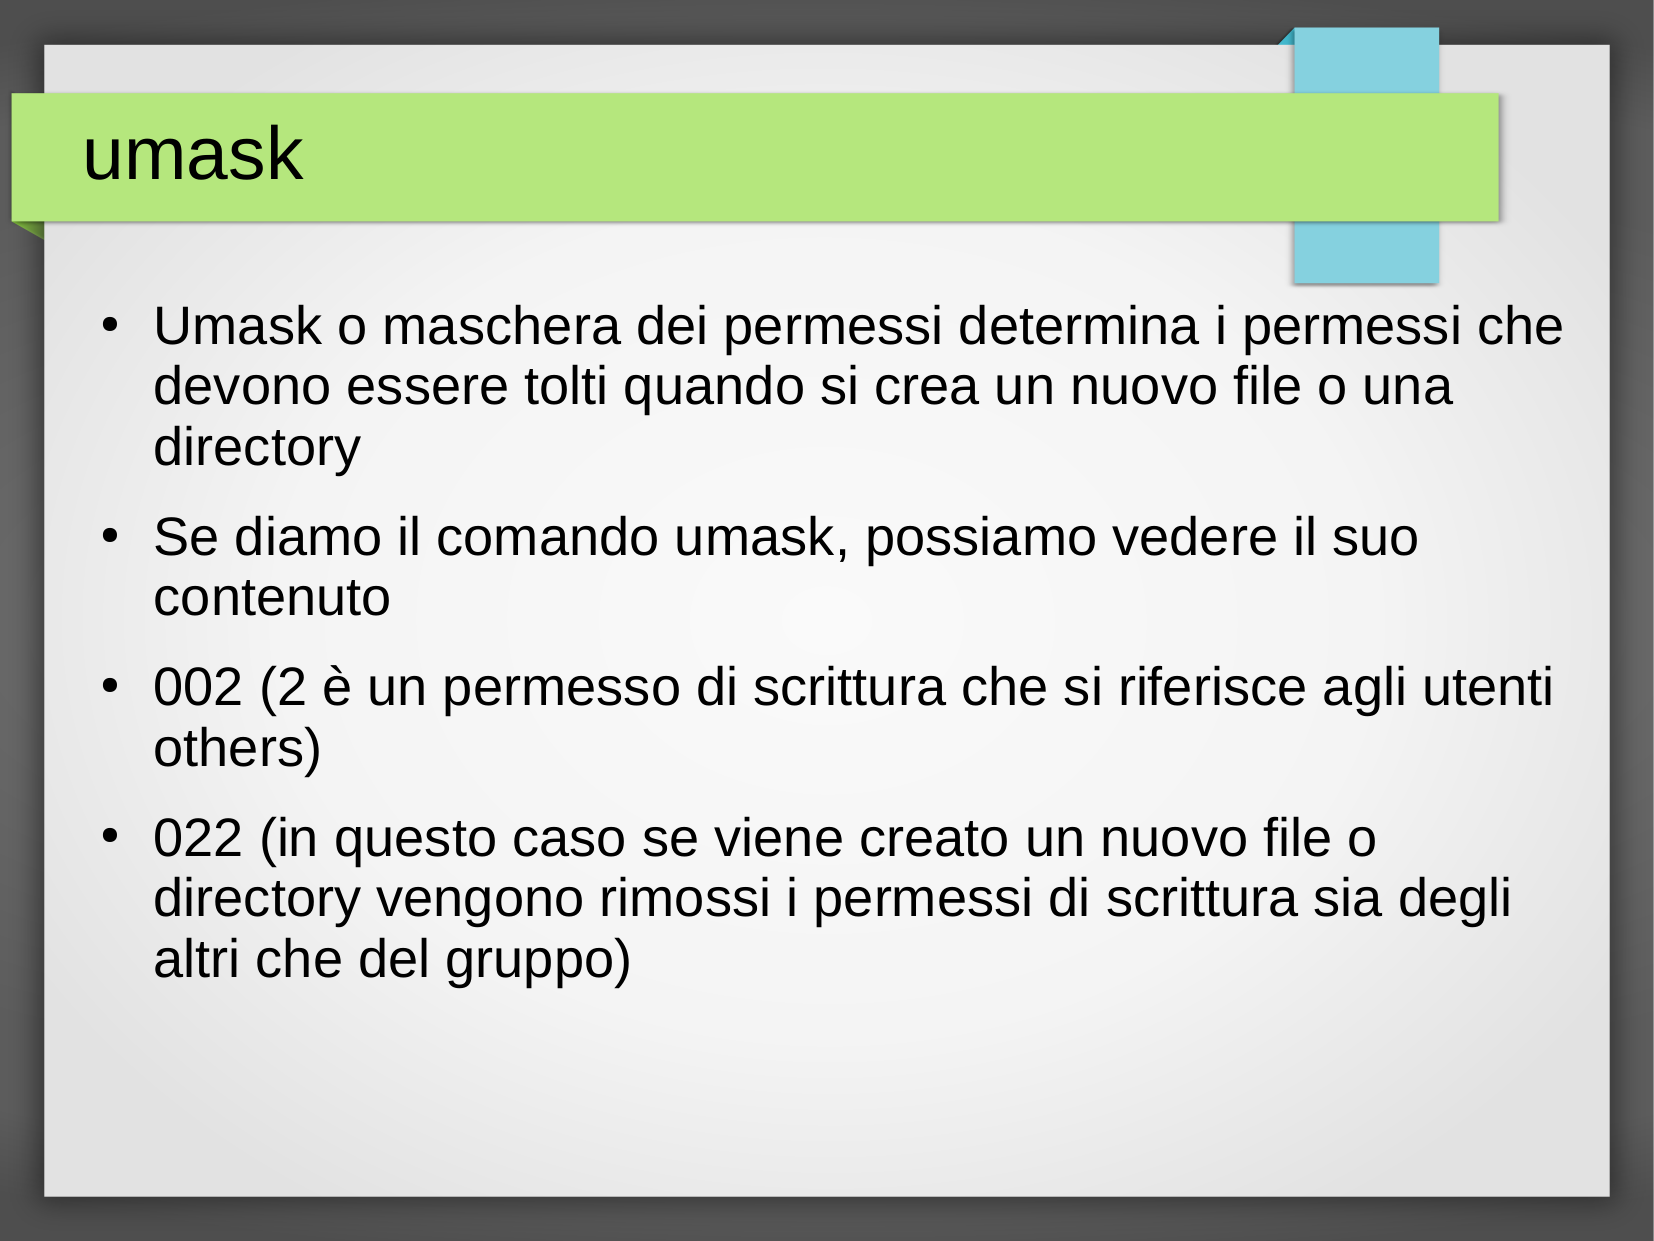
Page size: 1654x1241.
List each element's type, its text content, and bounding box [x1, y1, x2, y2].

picture [0, 0, 1654, 1241]
title umask [82, 94, 1264, 213]
list Umask o maschera dei permessi determina i permessi che devono essere tolti quando si crea un nuovo file o una directory Se diamo il comando umask, possiamo vedere il suo contenuto 002 (2 è un permesso di scrittura che si riferisce agli utenti others) 022 (in questo caso se viene creato un nuovo file o directory vengono rimossi i permessi di scrittura sia degli altri che del gruppo) [82, 295, 1571, 1015]
